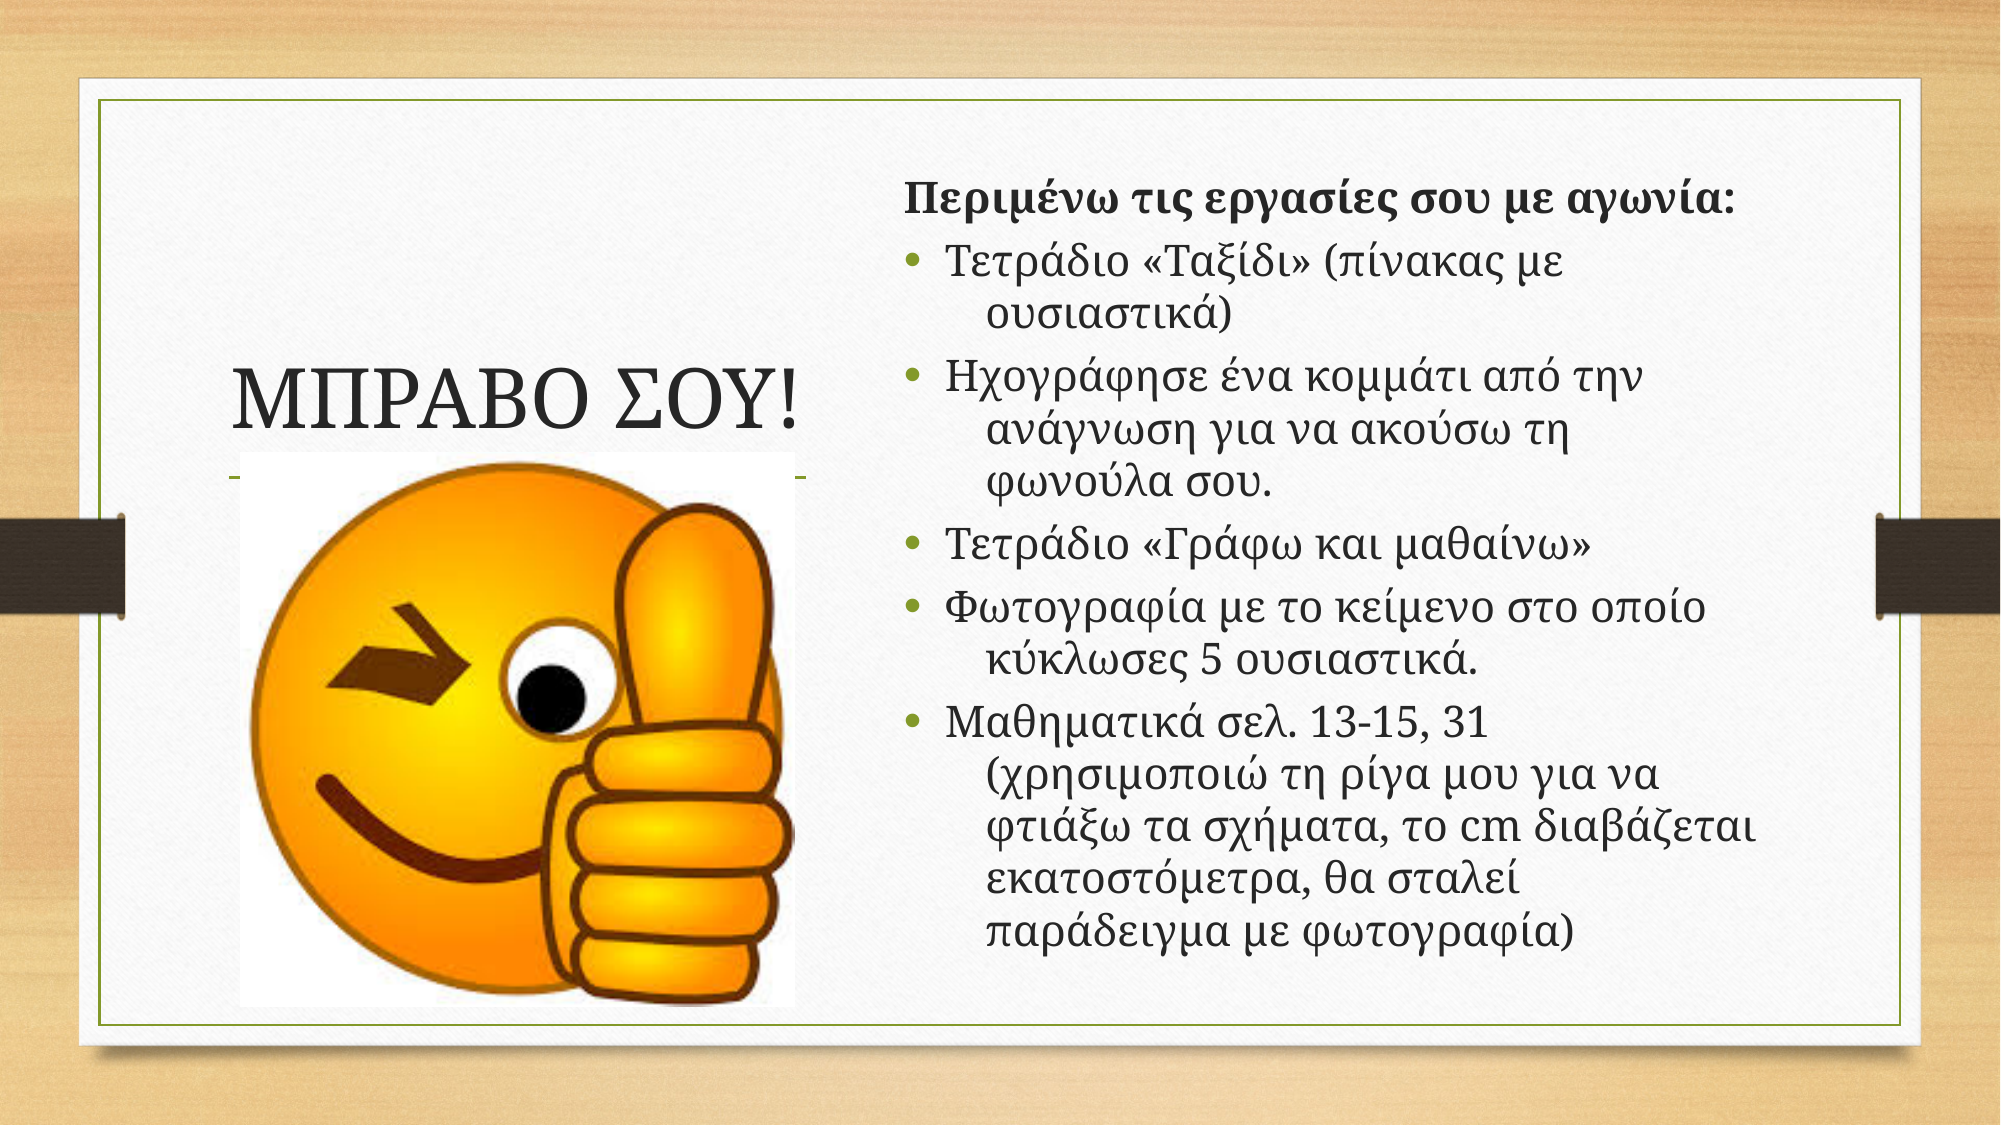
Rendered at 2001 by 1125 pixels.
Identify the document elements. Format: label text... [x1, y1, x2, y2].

list Περιμένω τις εργασίες σου με αγωνία: Τετράδιο «Ταξίδι» (πίνακας με ουσιαστικά) Ηχογράφησε ένα κομμάτι από την ανάγνωση για να ακούσω τη φωνούλα σου. Τετράδιο «Γράφω και μαθαίνω» Φωτογραφία με το κείμενο στο οποίο κύκλωσες 5 ουσιαστικά. Μαθηματικά σελ. 13-15, 31 (χρησιμοποιώ τη ρίγα μου για να φτιάξω τα σχήματα, το cm διαβάζεται εκατοστόμετρα, θα σταλεί παράδειγμα με φωτογραφία) [888, 161, 1787, 964]
title ΜΠΡΑΒΟ ΣΟΥ! [212, 227, 823, 453]
picture [240, 452, 795, 1007]
